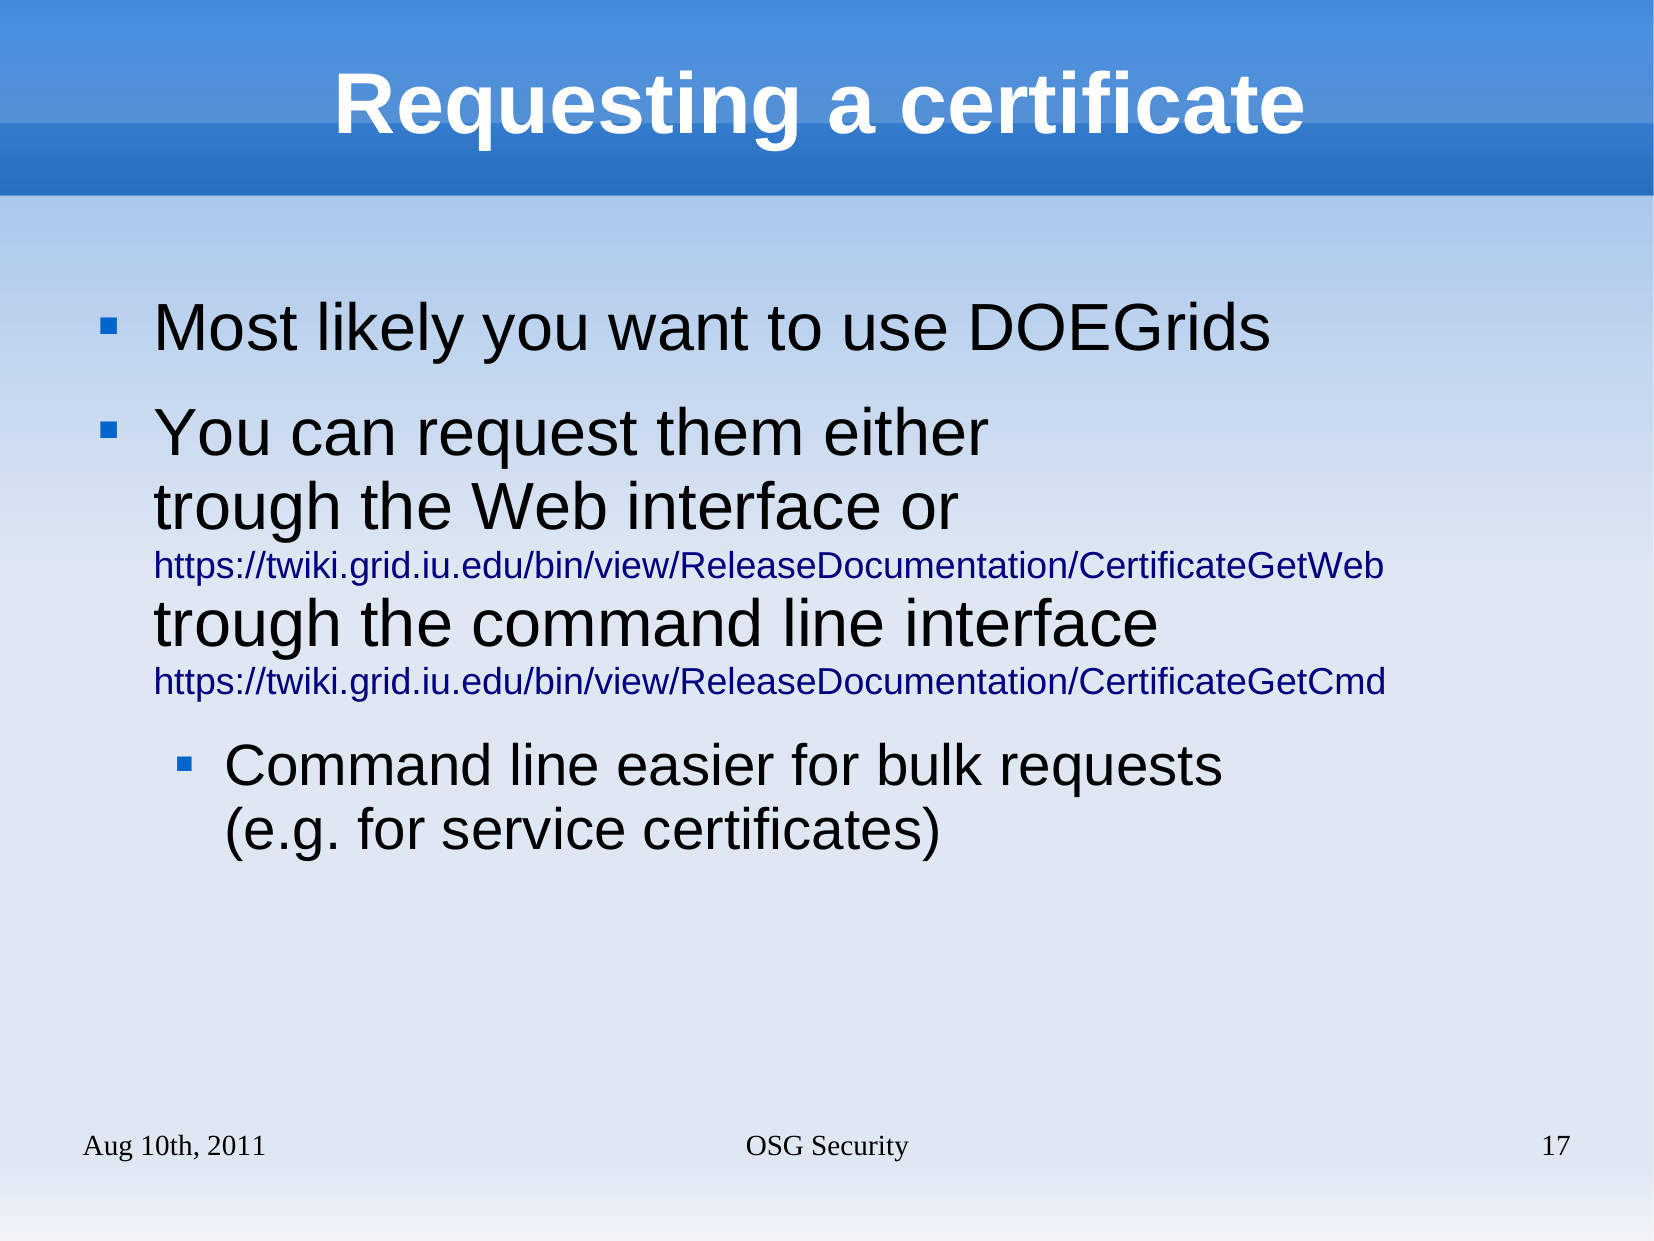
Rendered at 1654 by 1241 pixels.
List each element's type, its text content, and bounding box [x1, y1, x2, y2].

list Most likely you want to use DOEGrids You can request them either trough the Web interface or https://twiki.grid.iu.edu/bin/view/ReleaseDocumentation/CertificateGetWeb trough the command line interface https://twiki.grid.iu.edu/bin/view/ReleaseDocumentation/CertificateGetCmd Command line easier for bulk requests (e.g. for service certificates) [82, 290, 1571, 1109]
title Requesting a certificate [76, 0, 1565, 208]
picture [0, 0, 1654, 1241]
